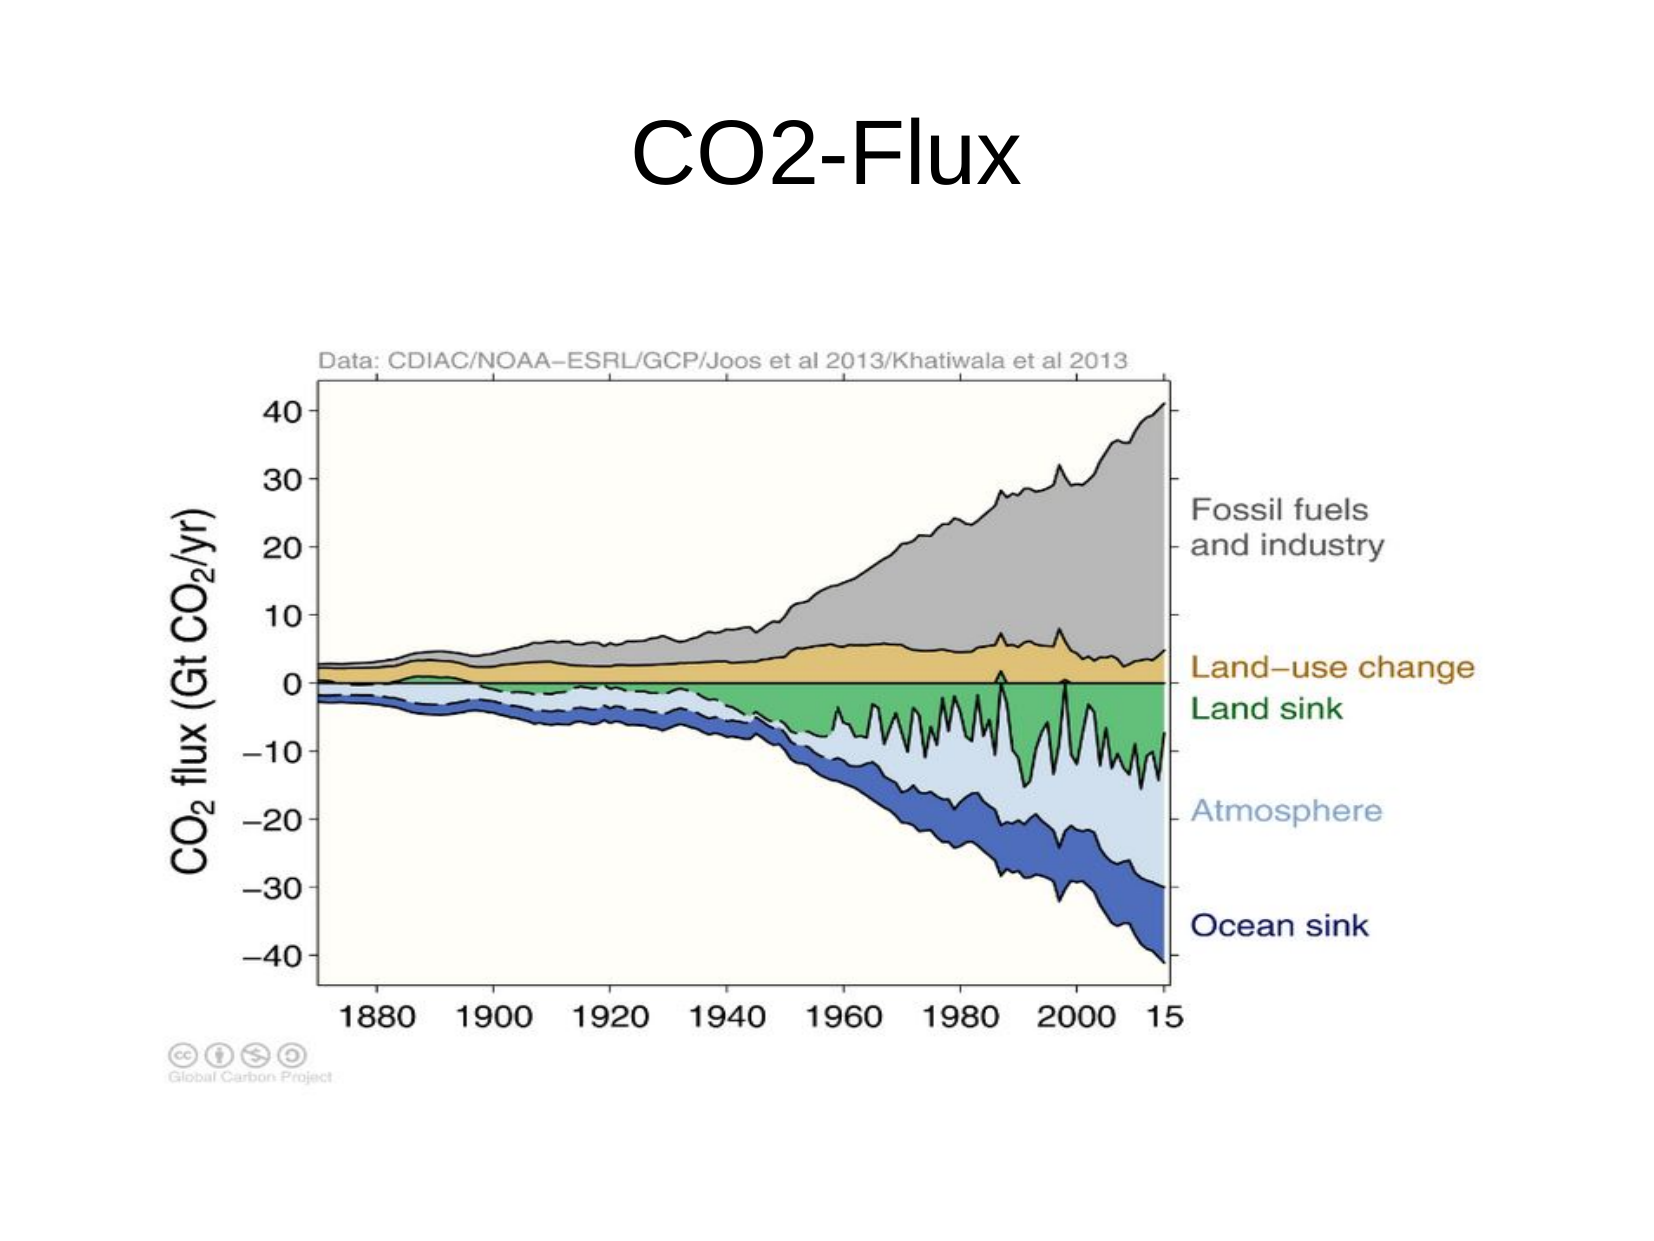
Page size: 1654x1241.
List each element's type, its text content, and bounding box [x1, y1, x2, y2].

picture [94, 290, 1583, 1109]
title CO2-Flux [82, 49, 1571, 257]
